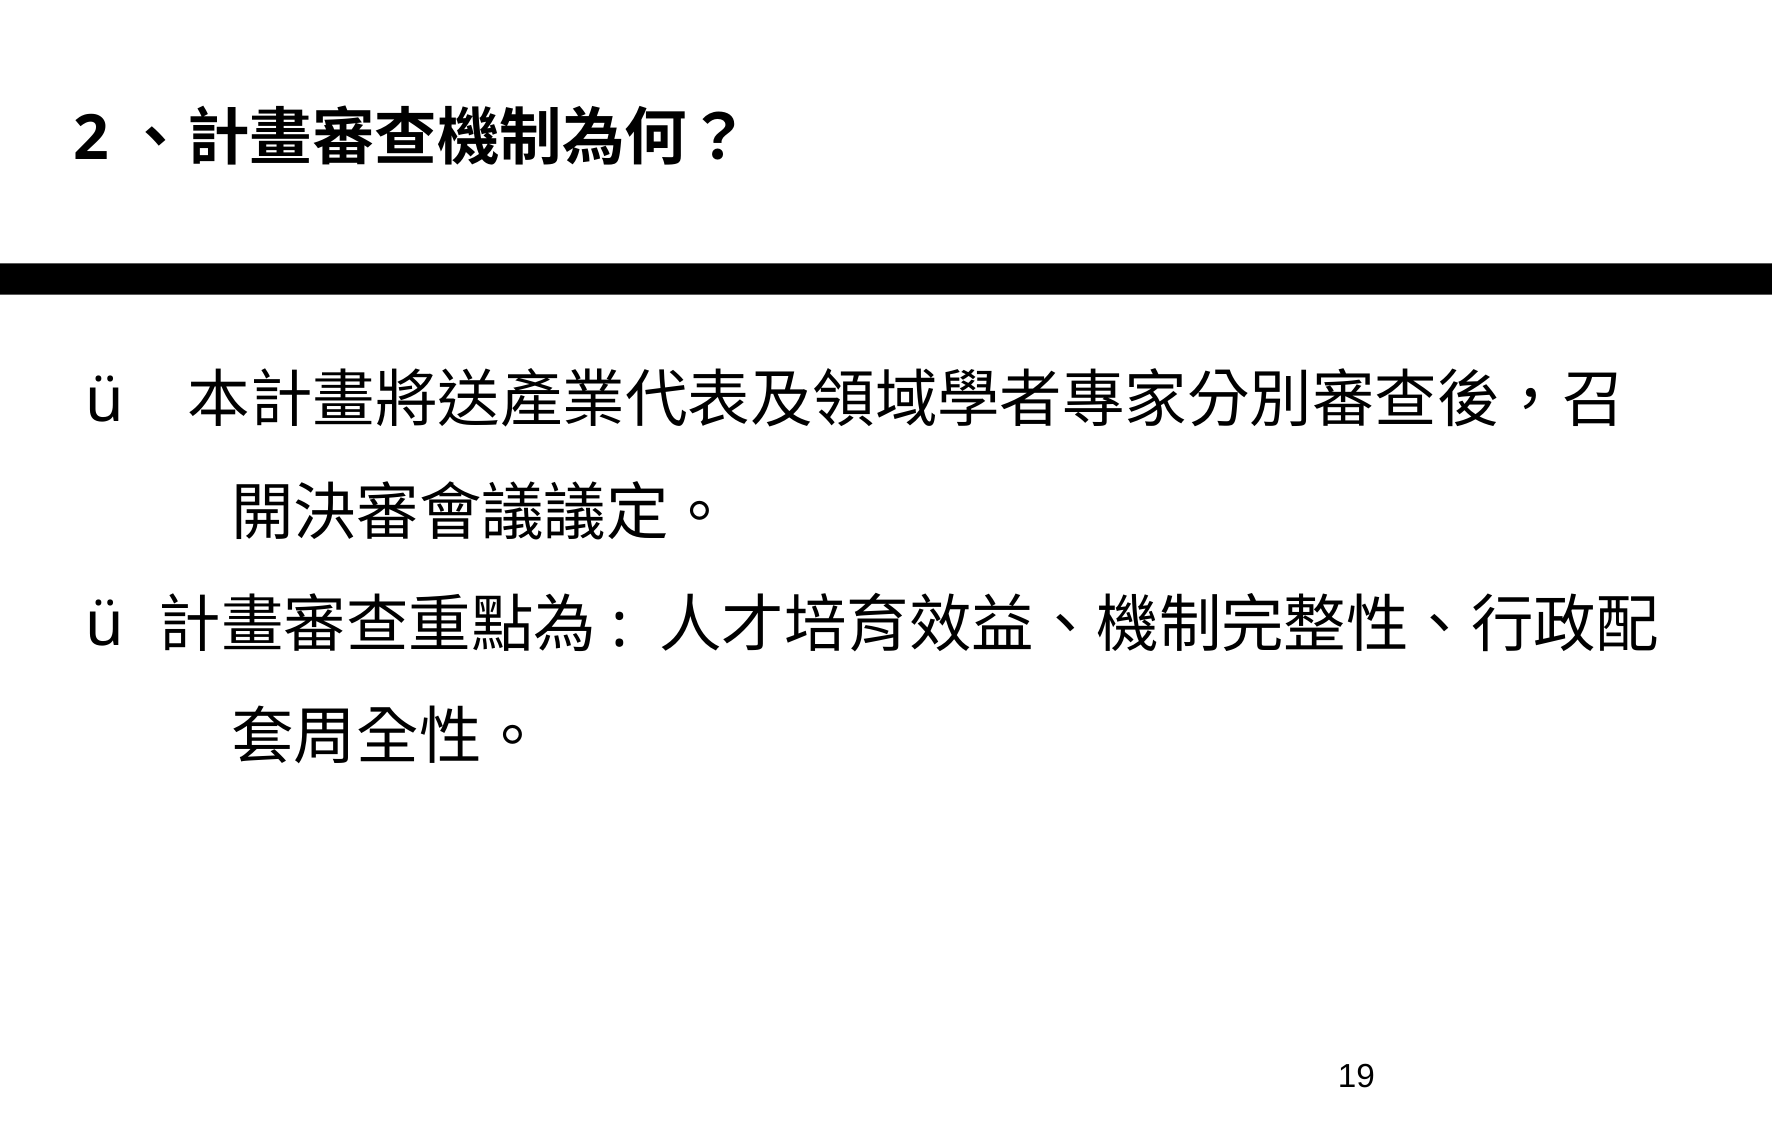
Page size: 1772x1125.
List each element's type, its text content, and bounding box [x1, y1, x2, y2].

text_box 2、計畫審查機制為何？ [59, 90, 1678, 181]
text_box 本計畫將送產業代表及領域學者專家分別審查後，召開決審會議議定。 計畫審查重點為: 人才培育效益、機制完整性、行政配套周全性。 [70, 314, 1690, 771]
text_box 19 [1322, 1046, 1737, 1125]
